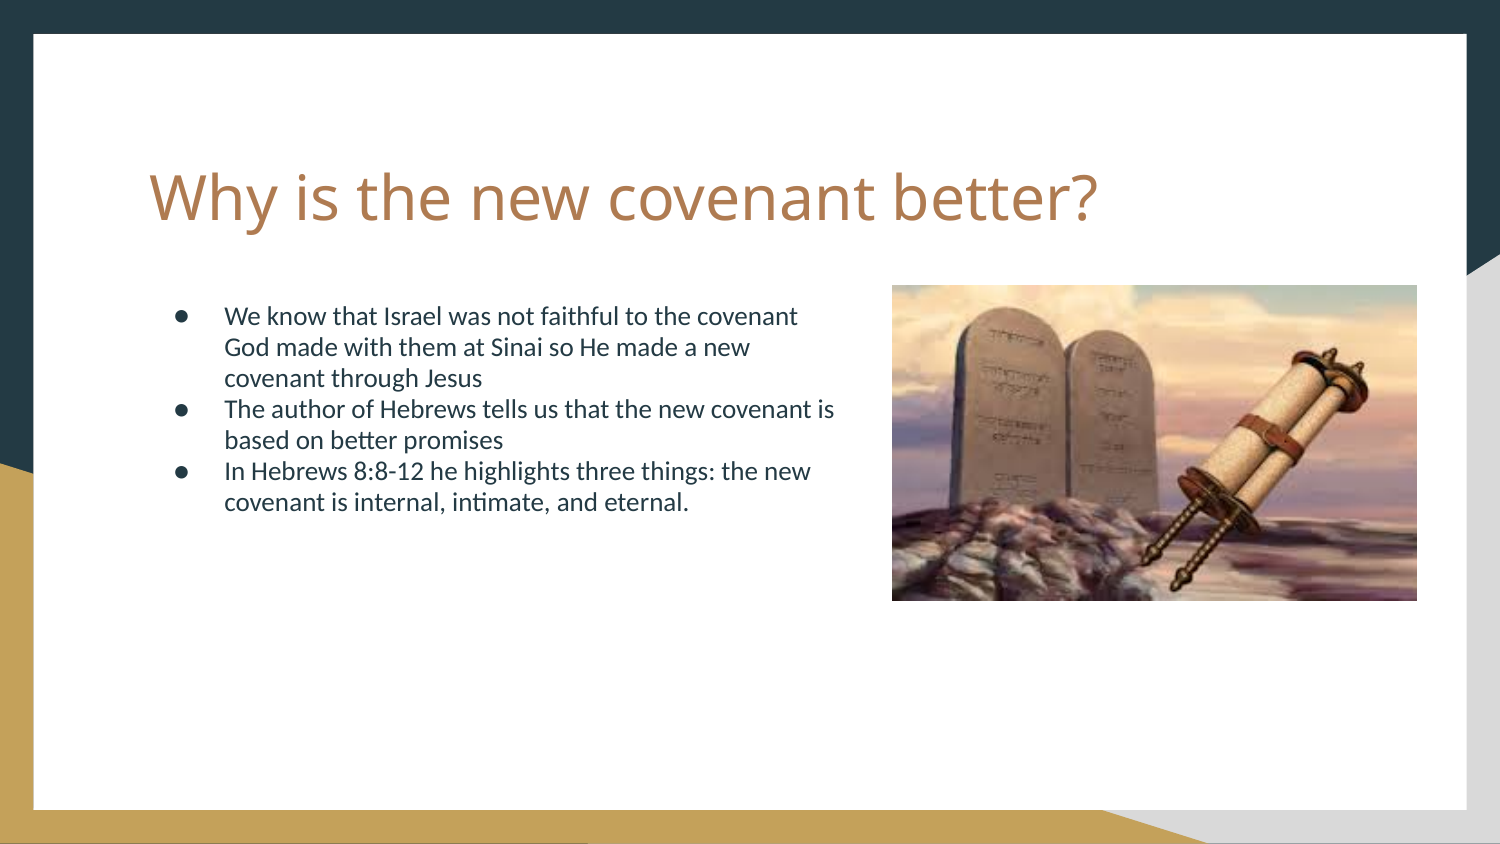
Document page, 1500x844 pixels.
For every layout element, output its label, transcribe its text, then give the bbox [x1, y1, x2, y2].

picture [892, 285, 1417, 601]
title Why is the new covenant better? [134, 138, 1366, 296]
list We know that Israel was not faithful to the covenant God made with them at Sinai so He made a new covenant through Jesus The author of Hebrews tells us that the new covenant is based on better promises In Hebrews 8:8-12 he highlights three things: the new covenant is internal, intimate, and eternal. [134, 285, 854, 776]
